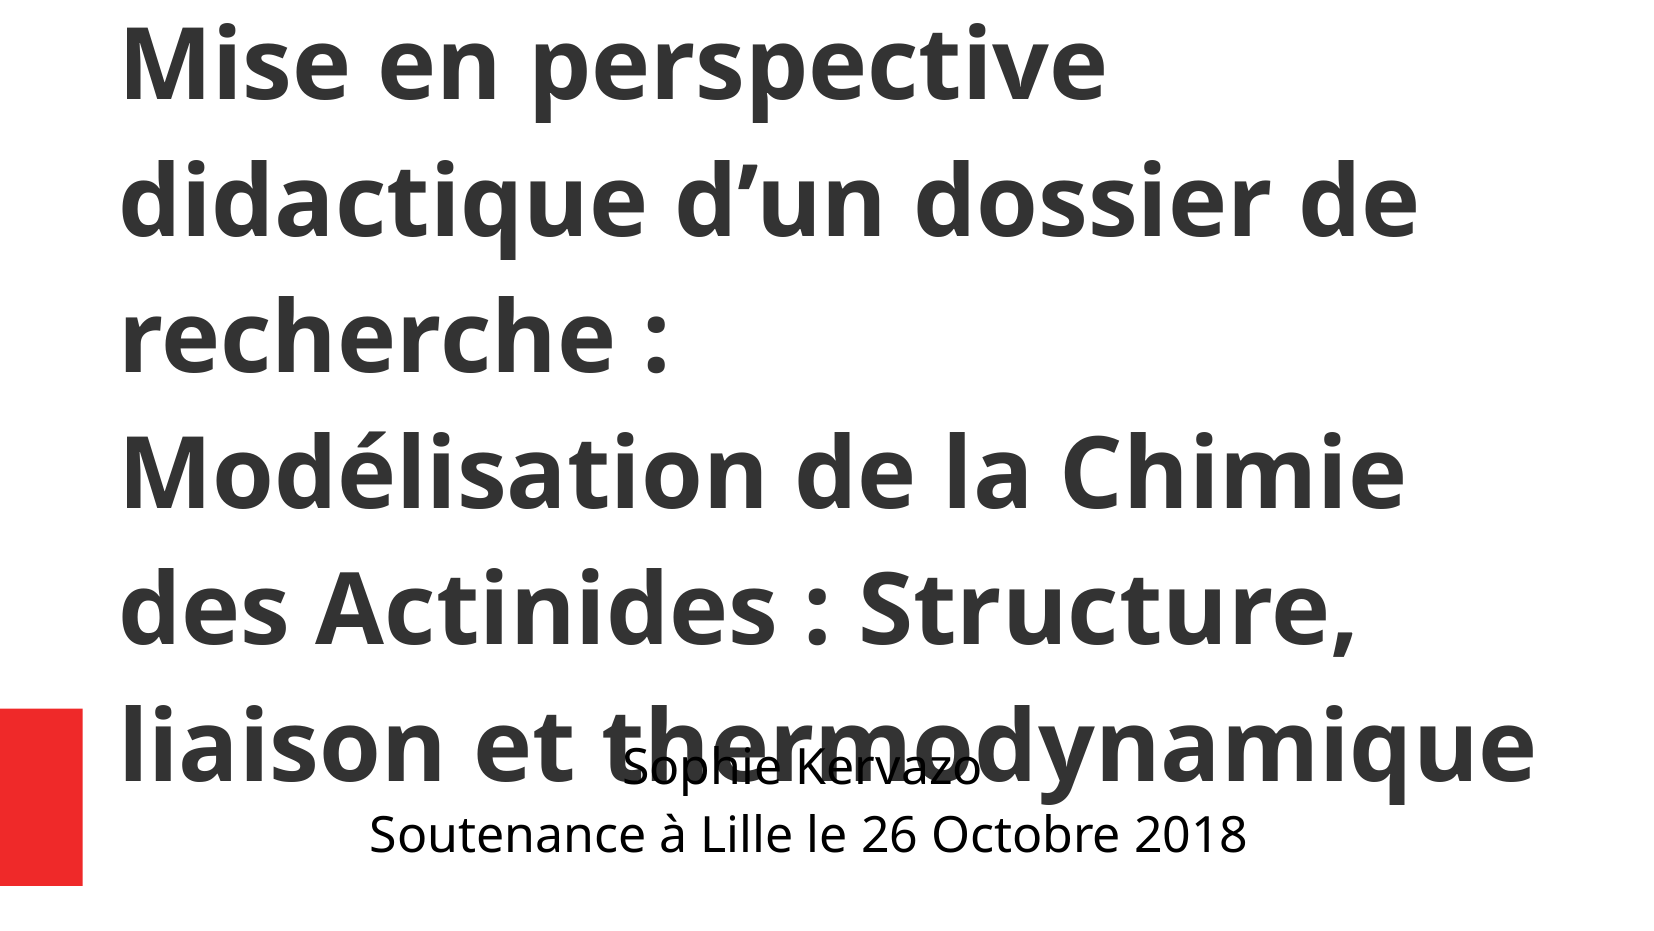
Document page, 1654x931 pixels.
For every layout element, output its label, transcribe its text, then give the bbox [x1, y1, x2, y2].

title Mise en perspective didactique d’un dossier de recherche : Modélisation de la Chimie des Actinides : Structure, liaison et thermodynamique [118, 141, 1583, 662]
subtitle Sophie Kervazo Soutenance à Lille le 26 Octobre 2018 [106, 718, 1512, 880]
